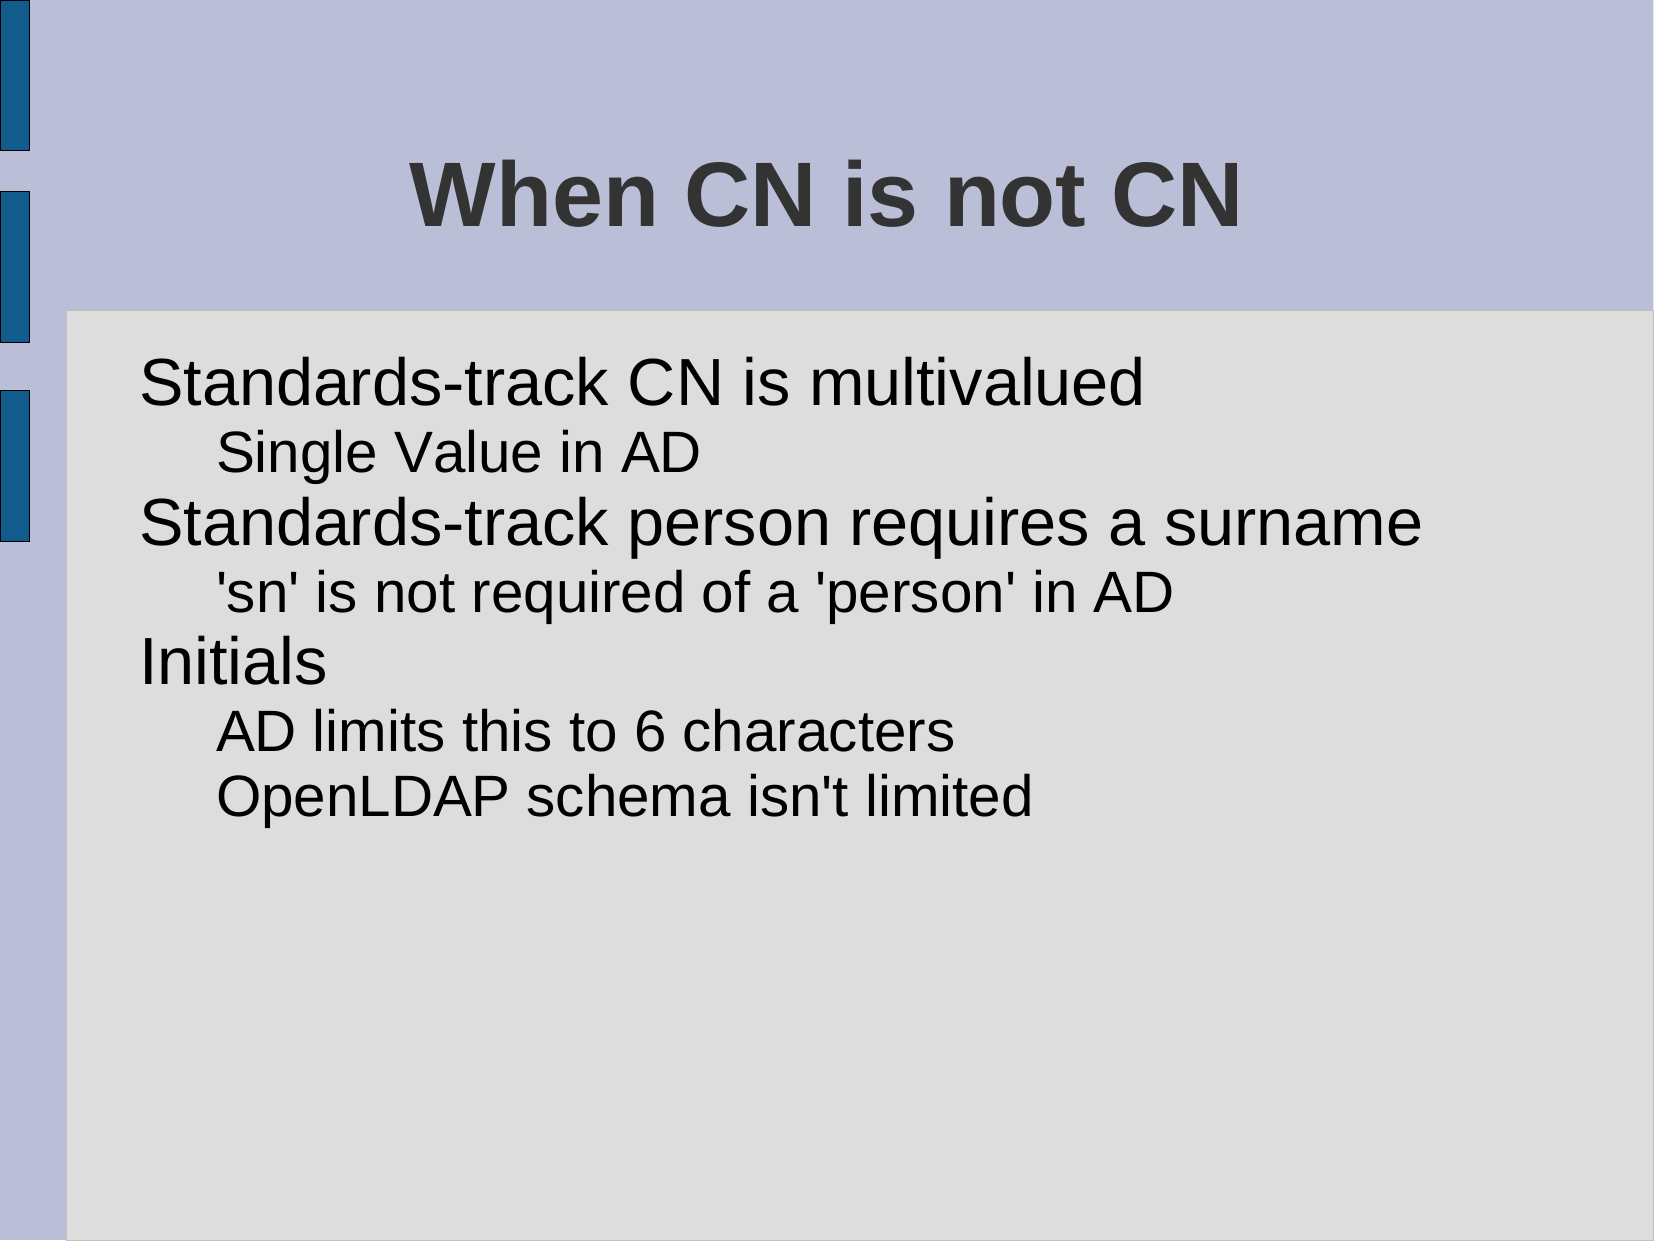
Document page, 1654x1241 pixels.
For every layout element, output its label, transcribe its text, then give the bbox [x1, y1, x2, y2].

list Standards-track CN is multivalued Single Value in AD Standards-track person requires a surname 'sn' is not required of a 'person' in AD Initials AD limits this to 6 characters OpenLDAP schema isn't limited [121, 344, 1534, 1127]
title When CN is not CN [121, 91, 1534, 299]
